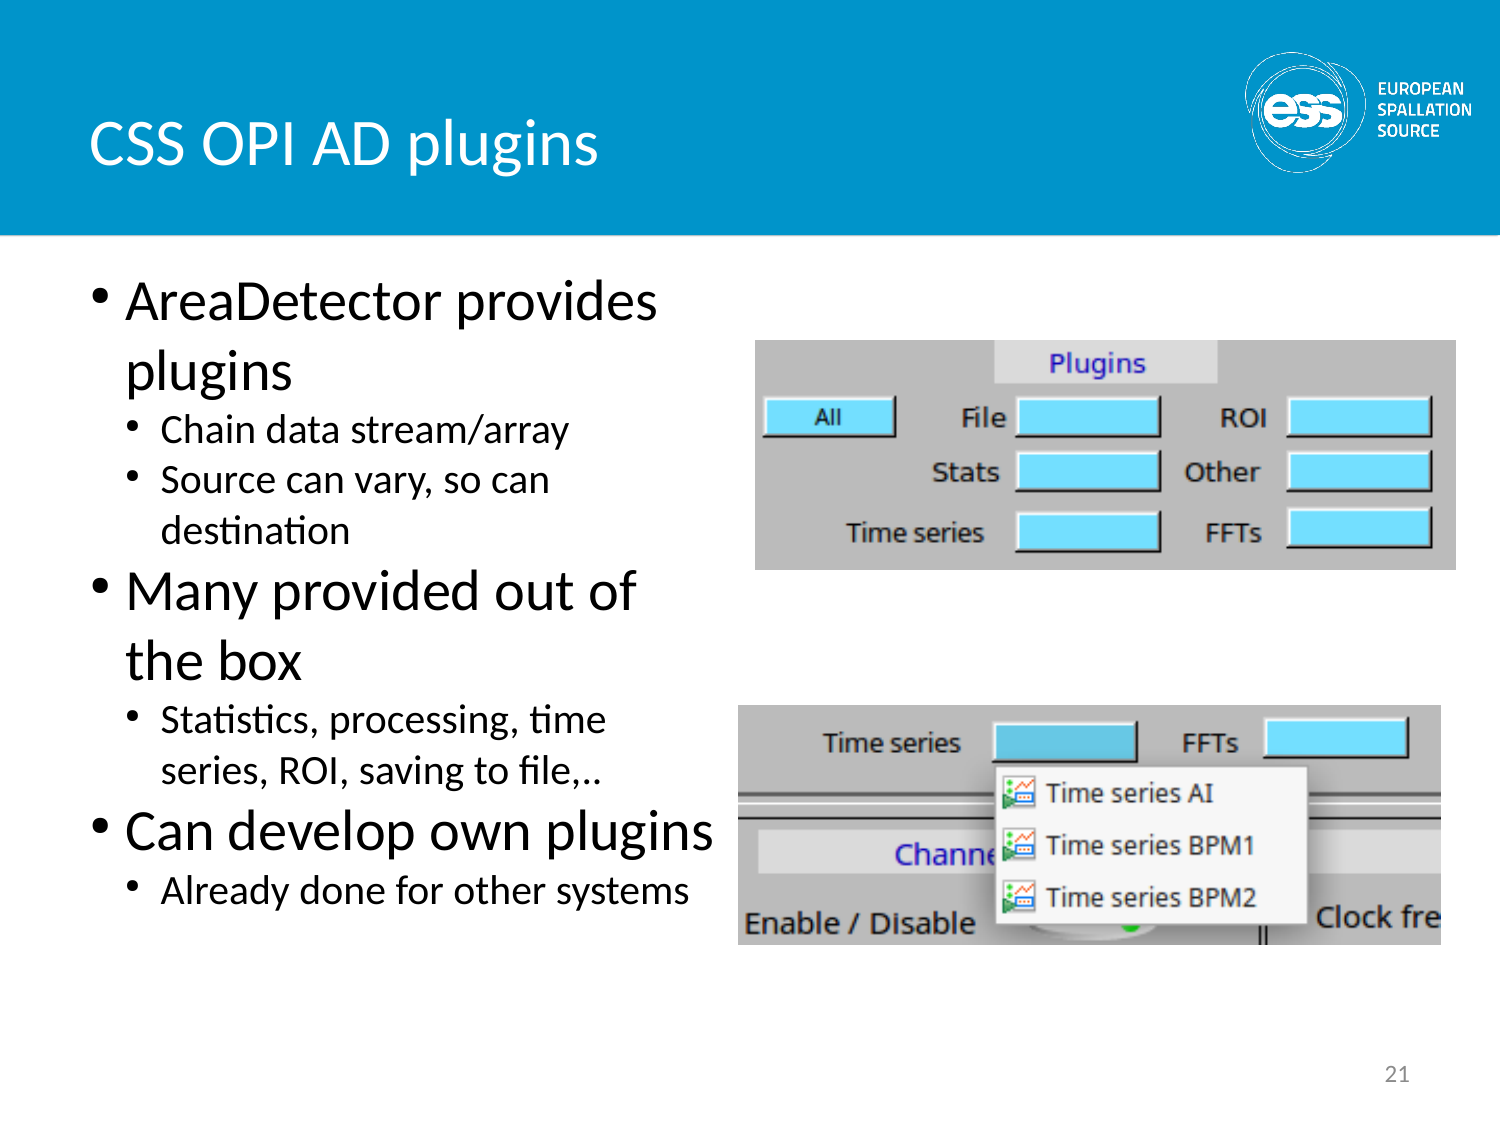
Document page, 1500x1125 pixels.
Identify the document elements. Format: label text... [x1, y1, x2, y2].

picture [738, 705, 1441, 946]
picture [1409, 104, 1415, 115]
picture [1400, 83, 1407, 94]
text_box <number> [1074, 1042, 1425, 1103]
picture [1418, 104, 1423, 115]
picture [1264, 94, 1342, 127]
picture [1398, 109, 1406, 115]
text_box CSS OPI AD plugins [75, 45, 1246, 233]
picture [755, 340, 1456, 571]
picture [1379, 83, 1385, 94]
picture [1432, 125, 1438, 136]
picture [1443, 86, 1450, 93]
picture [1454, 83, 1458, 94]
picture [1422, 125, 1428, 134]
picture [1423, 83, 1430, 94]
picture [1389, 104, 1393, 115]
text_box AreaDetector provides plugins Chain data stream/array Source can vary, so can destination Many provided out of the box Statistics, processing, time series, ROI, saving to file,.. Can develop own plugins Already done for other systems [75, 210, 736, 1036]
picture [1436, 104, 1444, 115]
